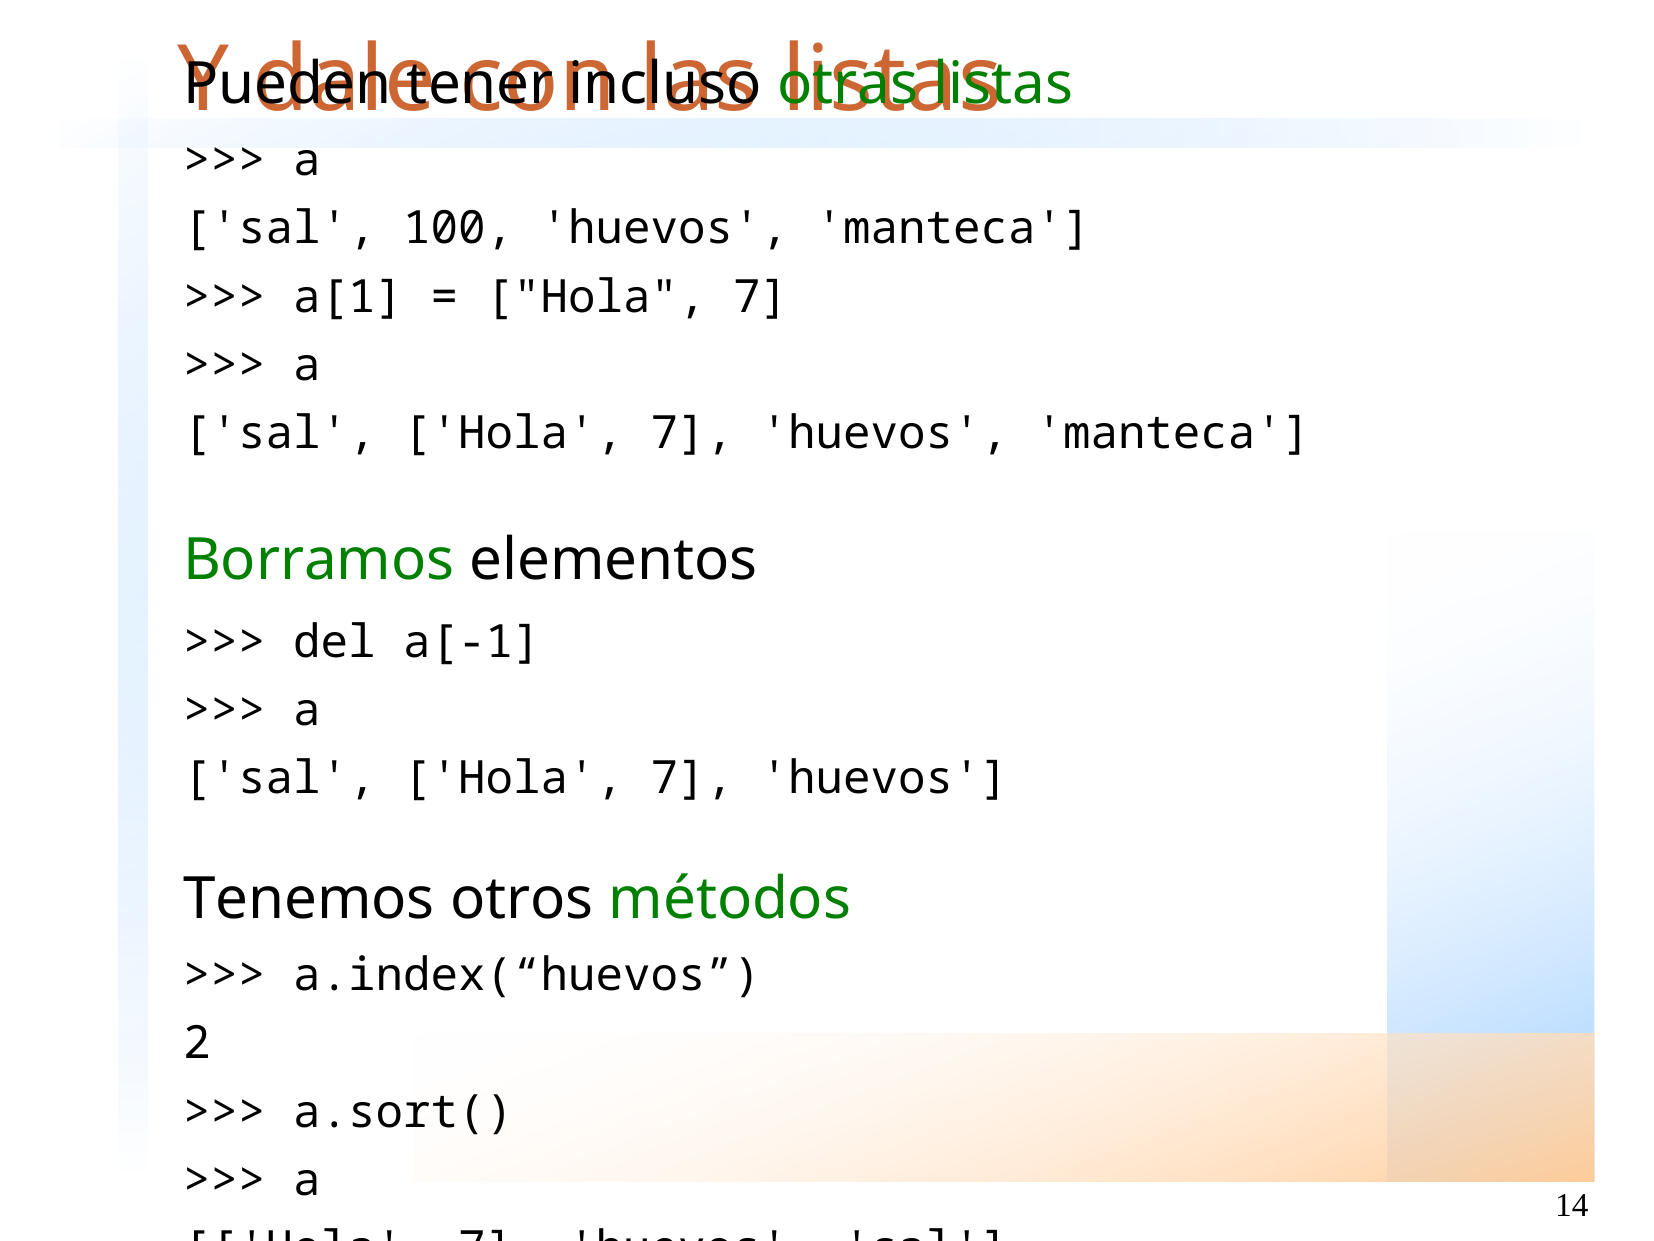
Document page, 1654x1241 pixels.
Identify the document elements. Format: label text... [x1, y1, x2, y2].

title Y dale con las listas [177, 0, 1595, 147]
text_box Pueden tener incluso otras listas >>> a ['sal', 100, 'huevos', 'manteca'] >>> a[1] = ["Hola", 7] >>> a ['sal', ['Hola', 7], 'huevos', 'manteca'] Borramos elementos >>> del a[-1] >>> a ['sal', ['Hola', 7], 'huevos'] Tenemos otros métodos >>> a.index(“huevos”) 2 >>> a.sort() >>> a [['Hola', 7], 'huevos', 'sal'] [147, 147, 1595, 1171]
